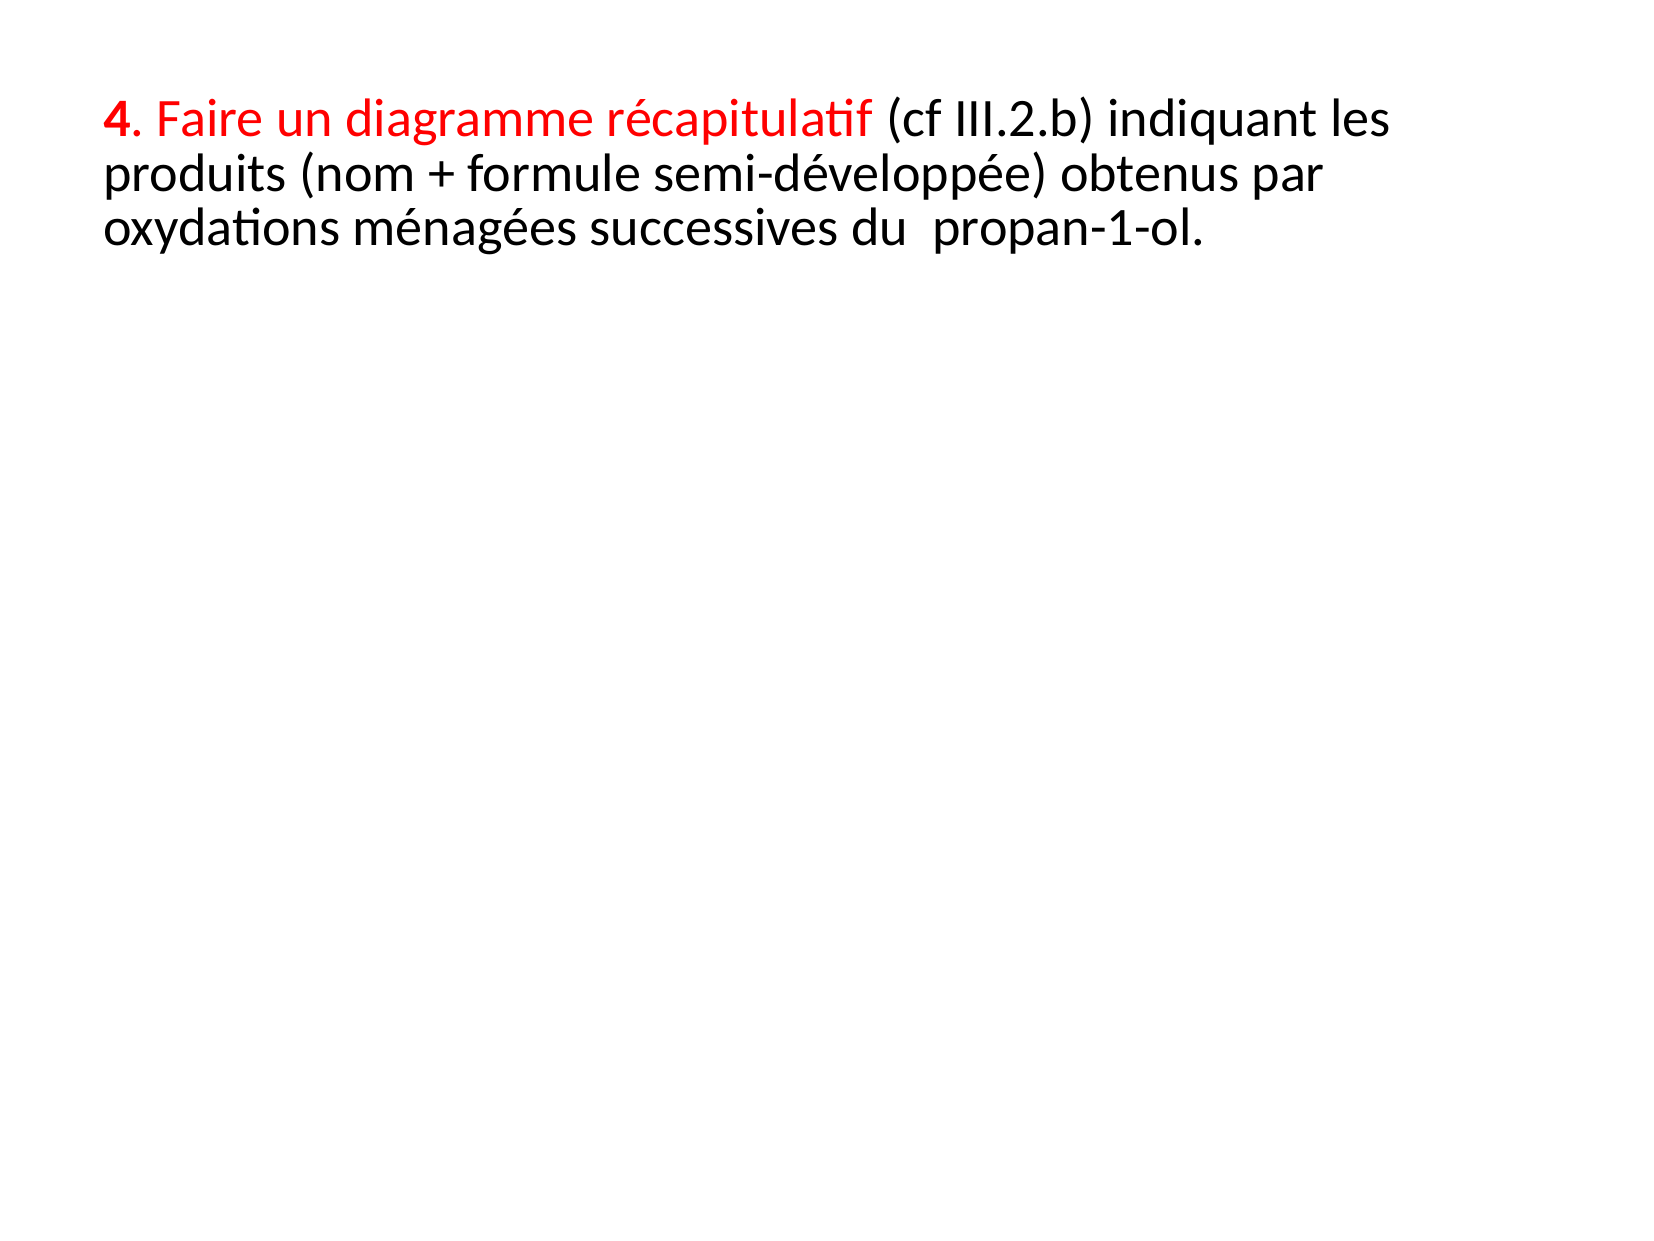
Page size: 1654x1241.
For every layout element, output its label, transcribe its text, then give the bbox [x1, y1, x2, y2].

text_box 4. Faire un diagramme récapitulatif (cf III.2.b) indiquant les produits (nom + formule semi-développée) obtenus par oxydations ménagées successives du propan-1-ol. [88, 88, 1565, 303]
